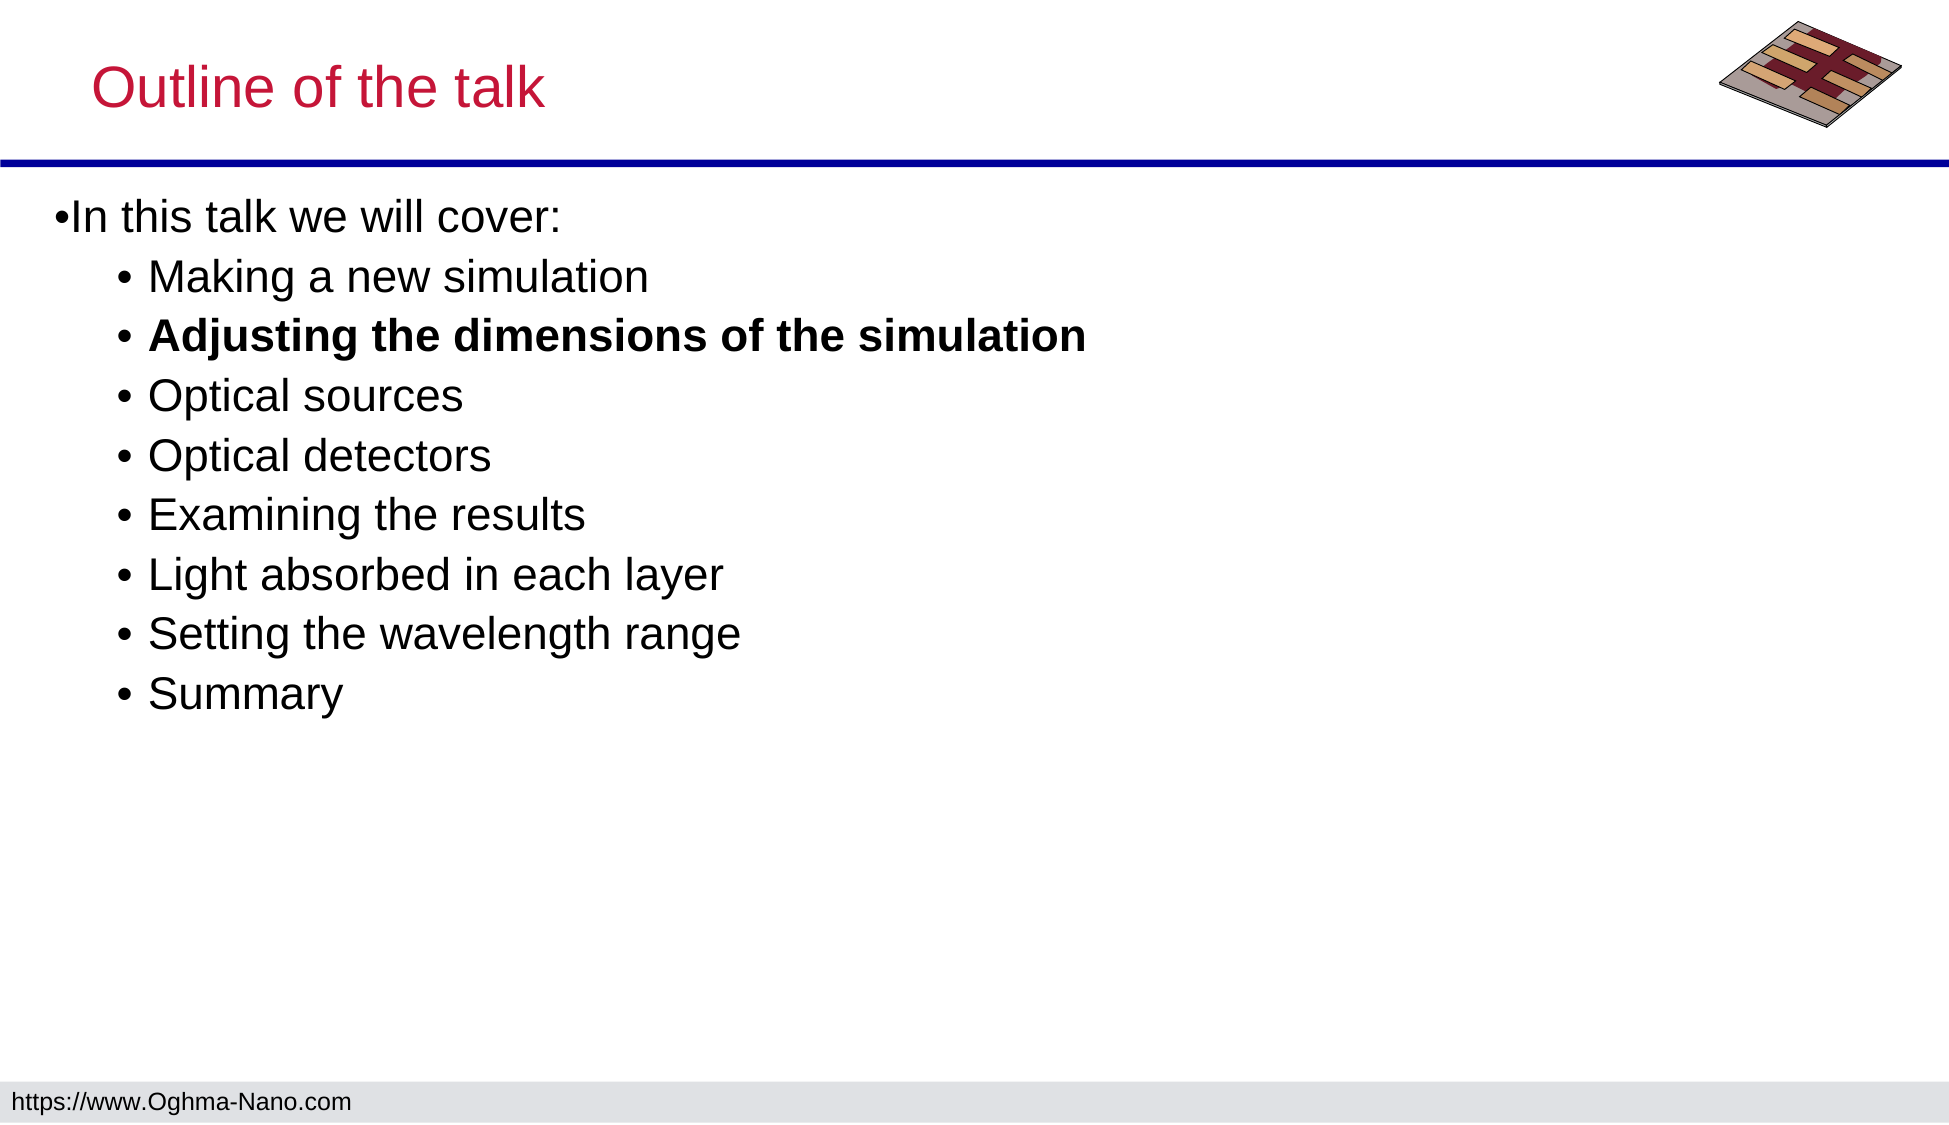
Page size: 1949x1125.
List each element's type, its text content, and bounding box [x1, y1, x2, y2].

list In this talk we will cover: Making a new simulation Adjusting the dimensions of the simulation Optical sources Optical detectors Examining the results Light absorbed in each layer Setting the wavelength range Summary [54, 191, 1662, 720]
title Outline of the talk [76, 34, 1685, 140]
